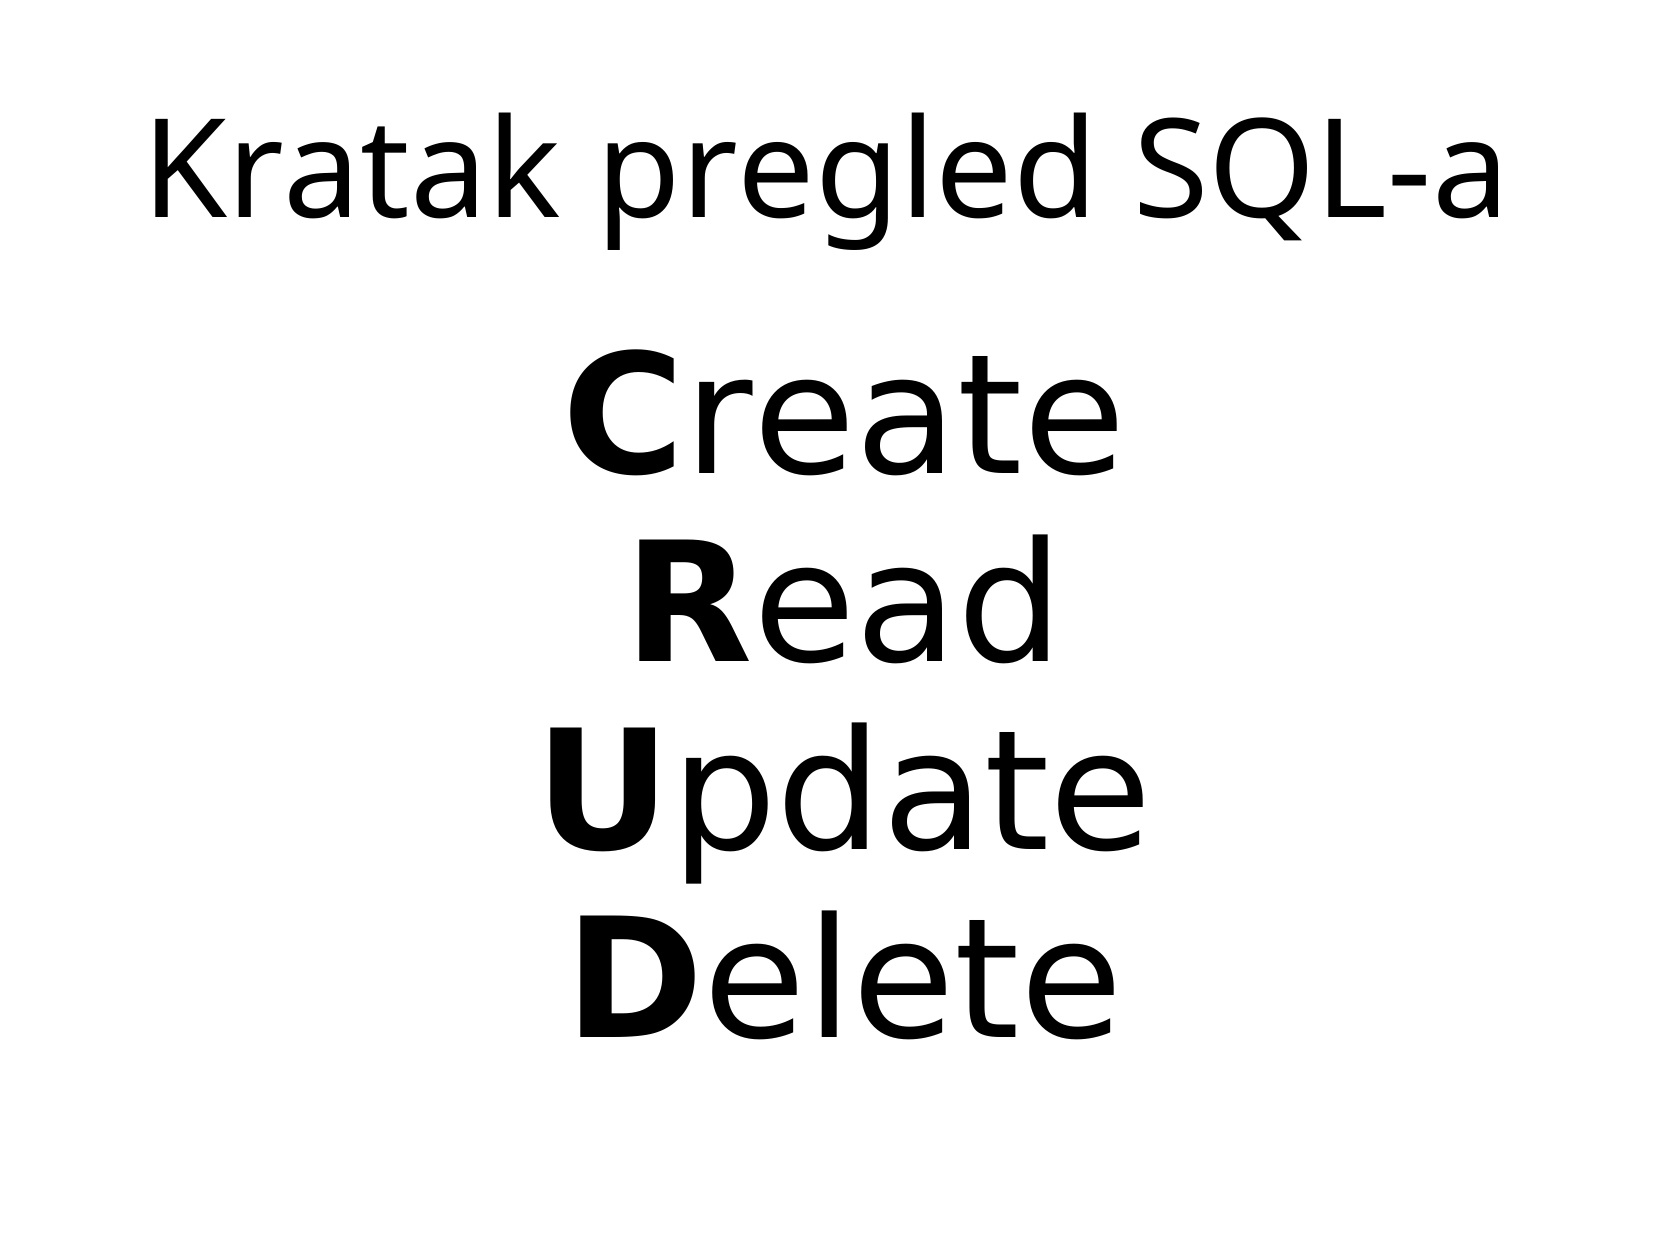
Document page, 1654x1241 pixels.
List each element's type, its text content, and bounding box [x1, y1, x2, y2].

title Kratak pregled SQL-a [82, 0, 1571, 297]
subtitle Create Read Update Delete [82, 297, 1571, 1102]
